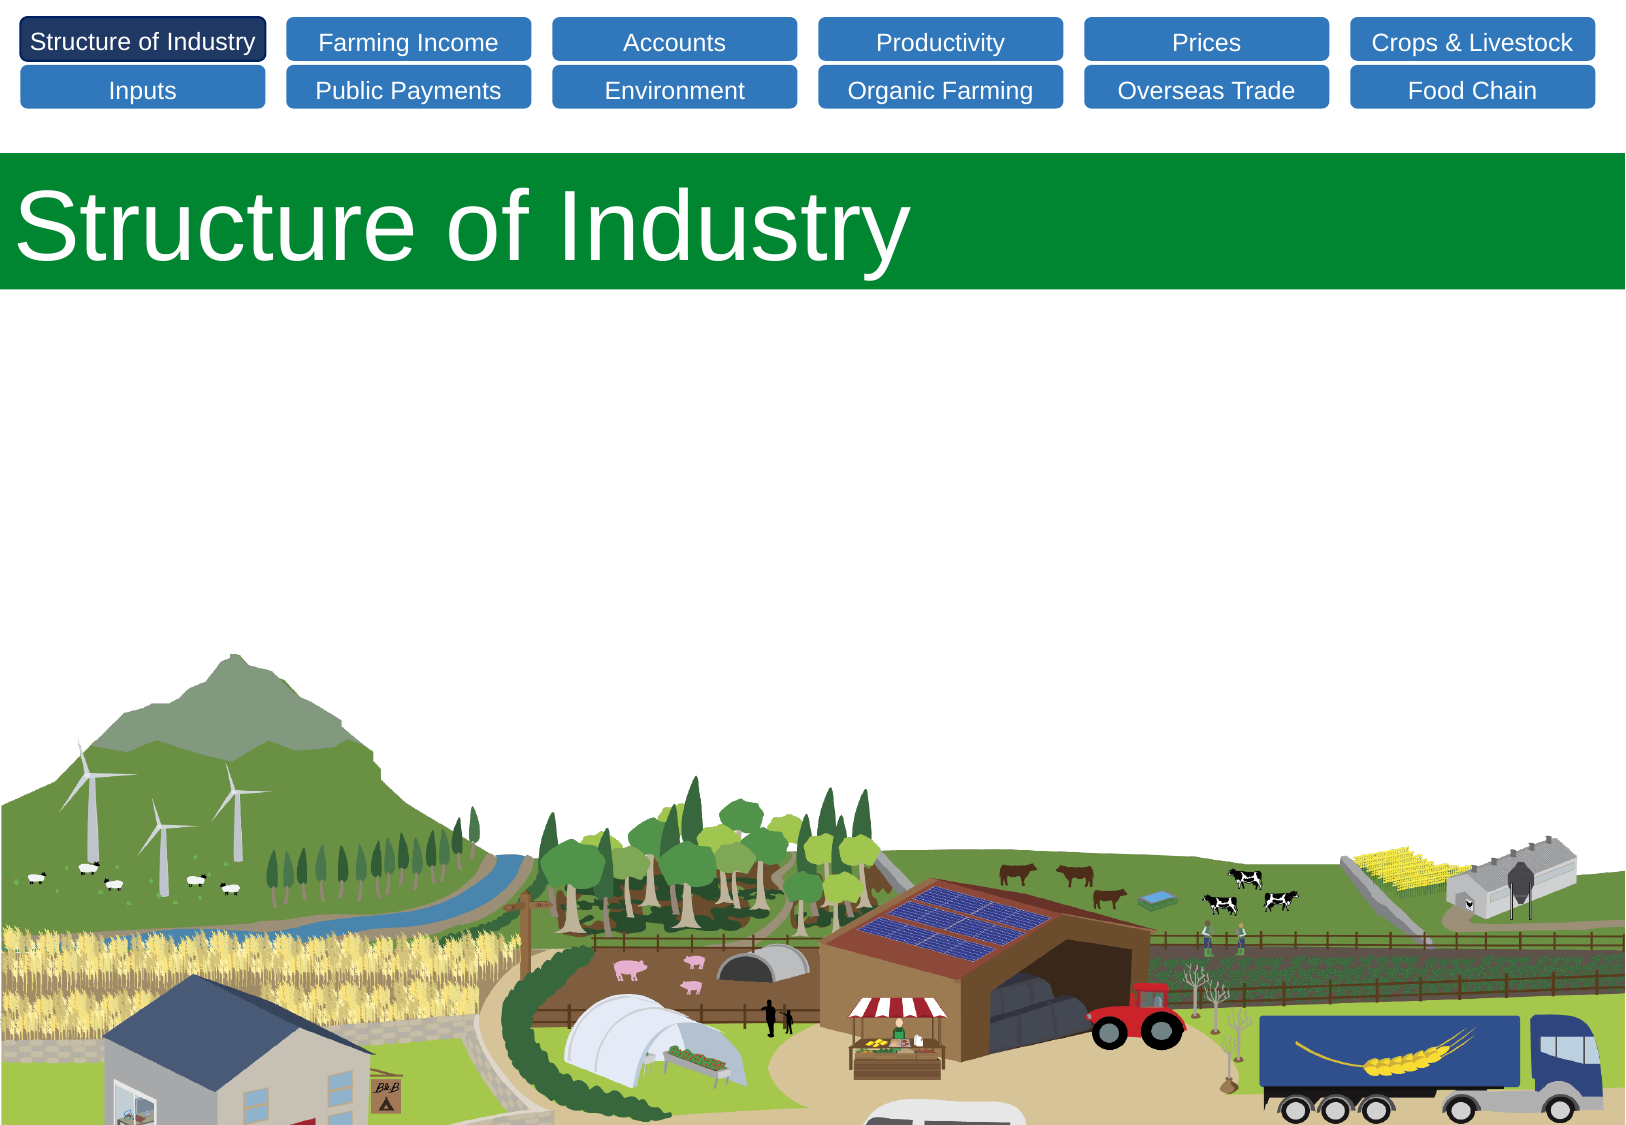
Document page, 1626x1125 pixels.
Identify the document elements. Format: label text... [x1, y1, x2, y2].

text_box Productivity [818, 17, 1064, 61]
text_box Inputs [20, 64, 266, 109]
text_box Organic Farming [818, 64, 1064, 109]
text_box Food Chain [1350, 64, 1596, 109]
text_box Farming Income [286, 17, 532, 61]
text_box Prices [1084, 17, 1330, 61]
text_box Accounts [552, 17, 798, 61]
text_box Environment [552, 64, 798, 109]
text_box Structure of Industry [20, 17, 266, 61]
text_box Overseas Trade [1084, 64, 1330, 109]
picture [0, 654, 1625, 1125]
text_box Structure of Industry [0, 153, 1625, 290]
text_box Crops & Livestock [1350, 17, 1596, 61]
text_box Public Payments [286, 64, 532, 109]
